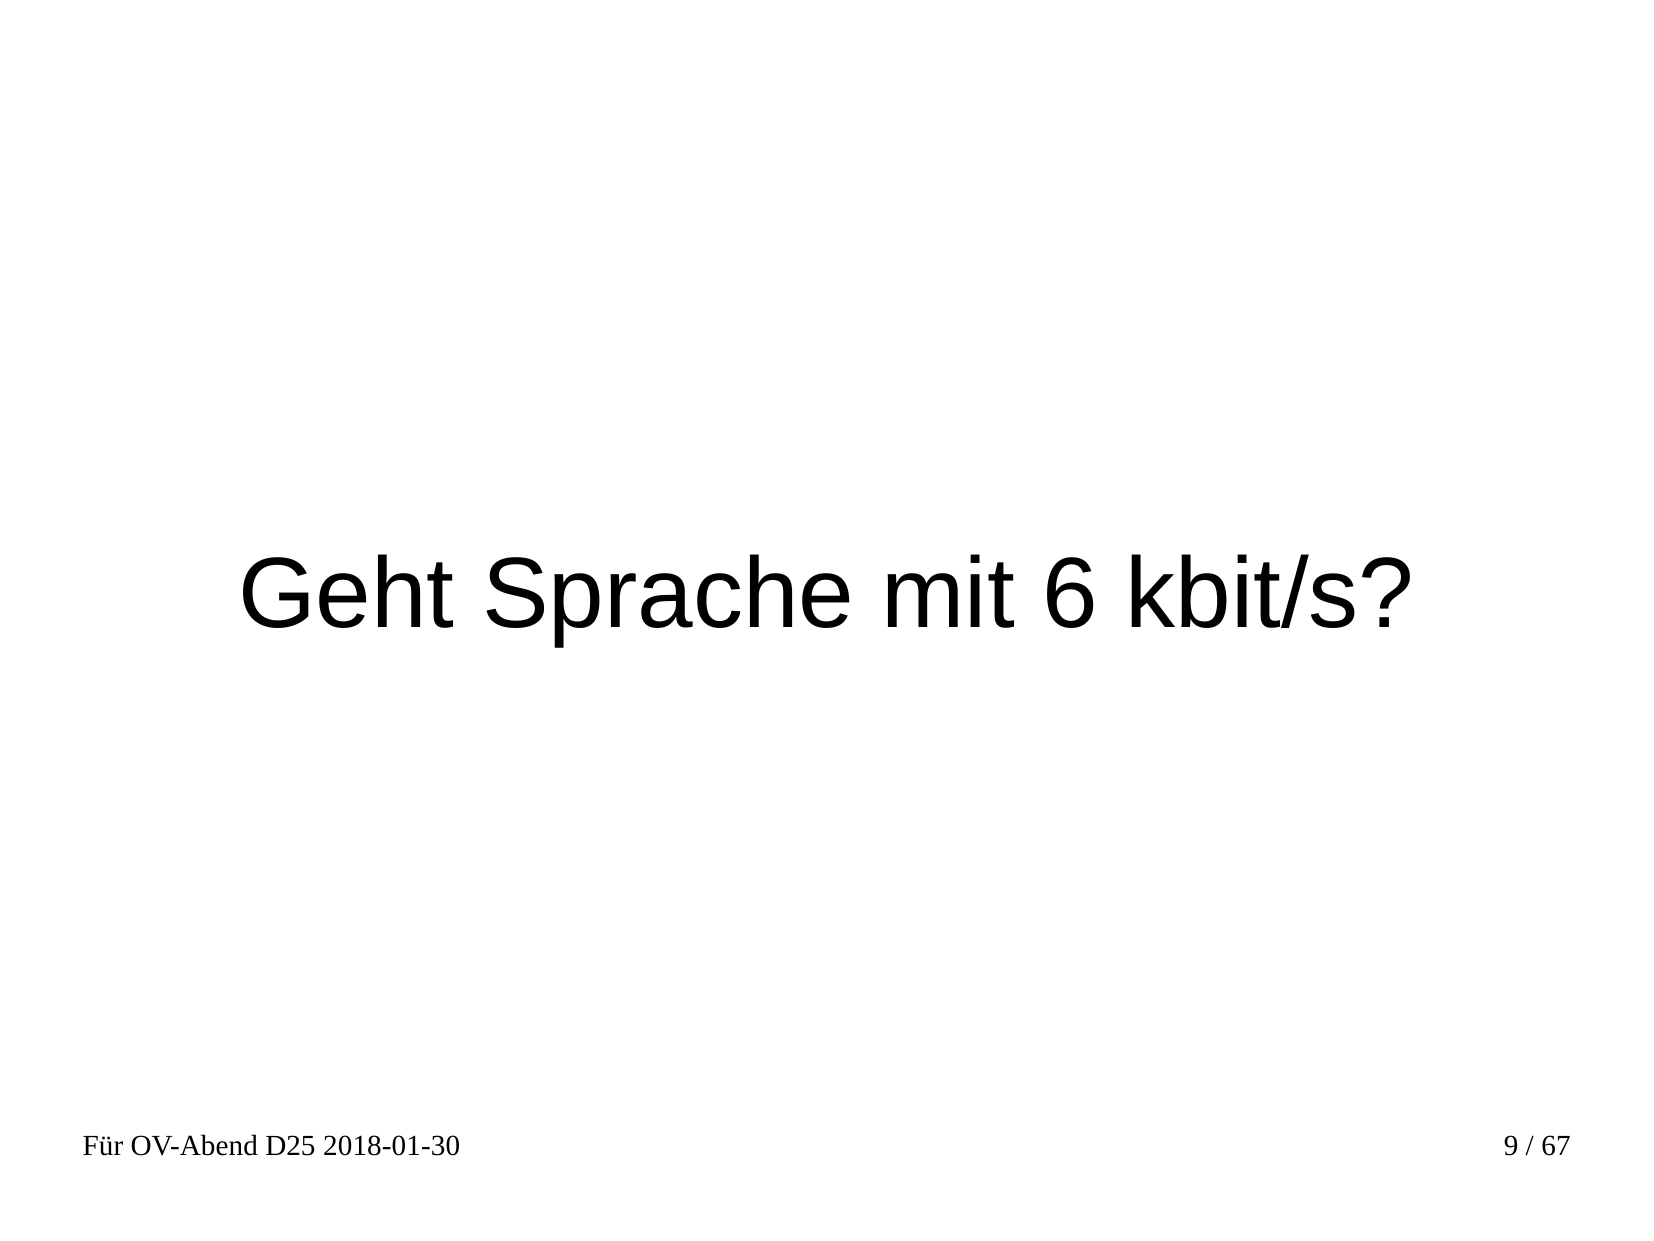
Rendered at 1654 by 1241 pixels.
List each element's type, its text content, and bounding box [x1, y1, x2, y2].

title Geht Sprache mit 6 kbit/s? [82, 489, 1571, 697]
